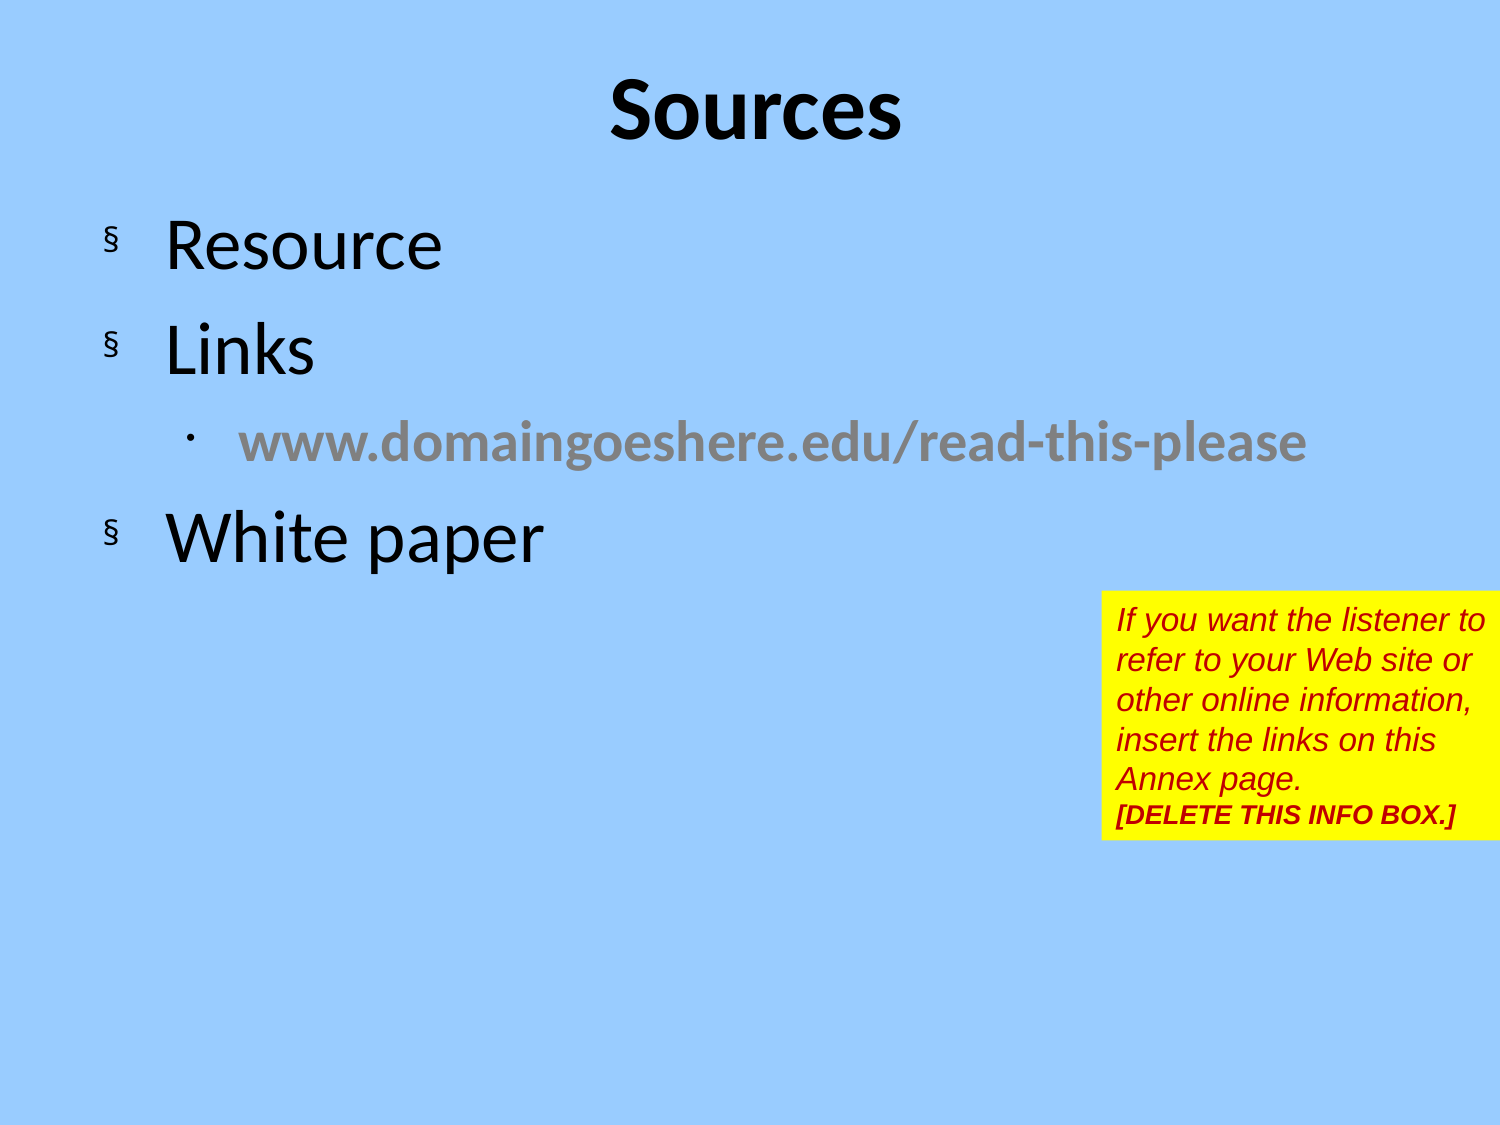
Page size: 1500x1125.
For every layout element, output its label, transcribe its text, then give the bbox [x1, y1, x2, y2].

text_box If you want the listener to refer to your Web site or other online information, insert the links on this Annex page. [DELETE THIS INFO BOX.] [1101, 590, 1500, 841]
text_box Resource Links www.domaingoeshere.edu/read-this-please White paper [87, 187, 1413, 1005]
title Sources [87, 25, 1425, 180]
